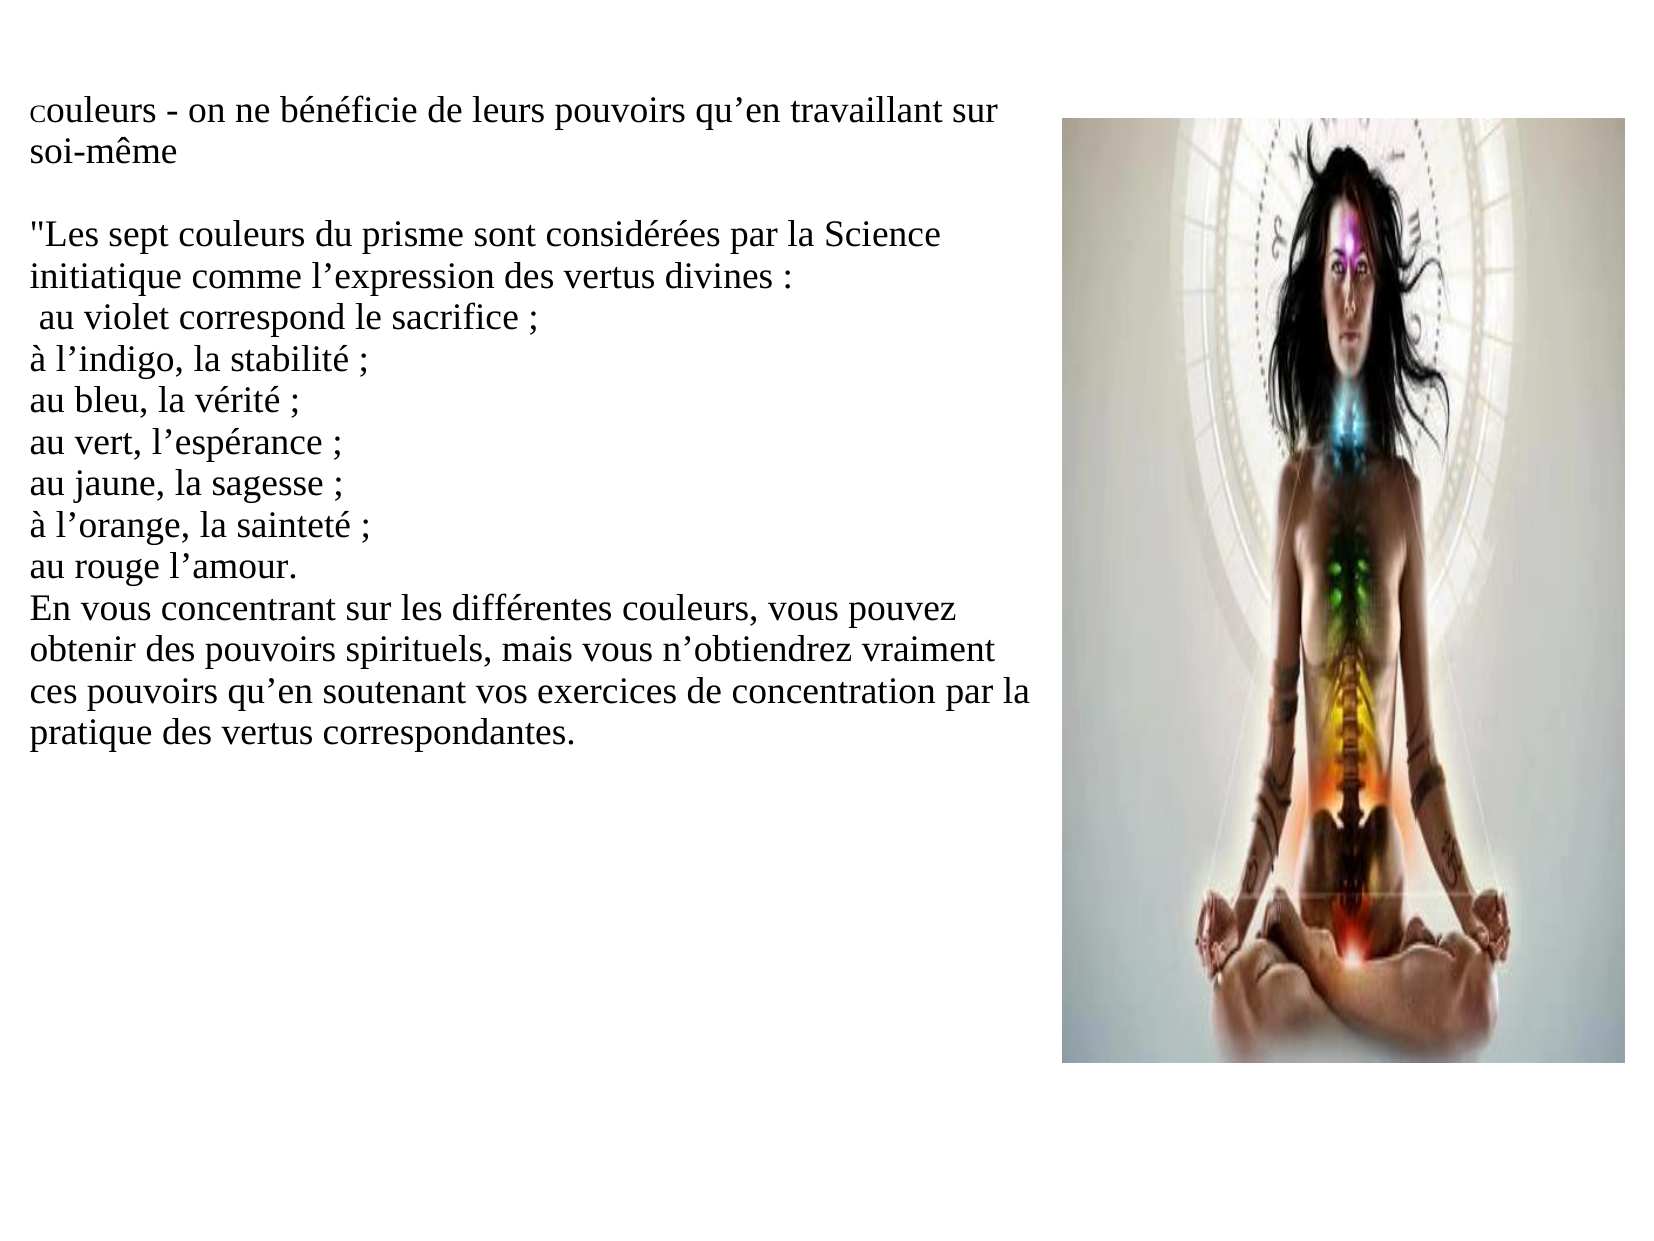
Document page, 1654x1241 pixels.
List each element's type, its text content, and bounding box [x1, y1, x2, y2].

text_box Couleurs - on ne bénéficie de leurs pouvoirs qu’en travaillant sur soi-même "Les sept couleurs du prisme sont considérées par la Science initiatique comme l’expression des vertus divines : au violet correspond le sacrifice ; à l’indigo, la stabilité ; au bleu, la vérité ; au vert, l’espérance ; au jaune, la sagesse ; à l’orange, la sainteté ; au rouge l’amour. En vous concentrant sur les différentes couleurs, vous pouvez obtenir des pouvoirs spirituels, mais vous n’obtiendrez vraiment ces pouvoirs qu’en soutenant vos exercices de concentration par la pratique des vertus correspondantes. [29, 88, 1034, 1152]
picture [1062, 118, 1625, 1063]
